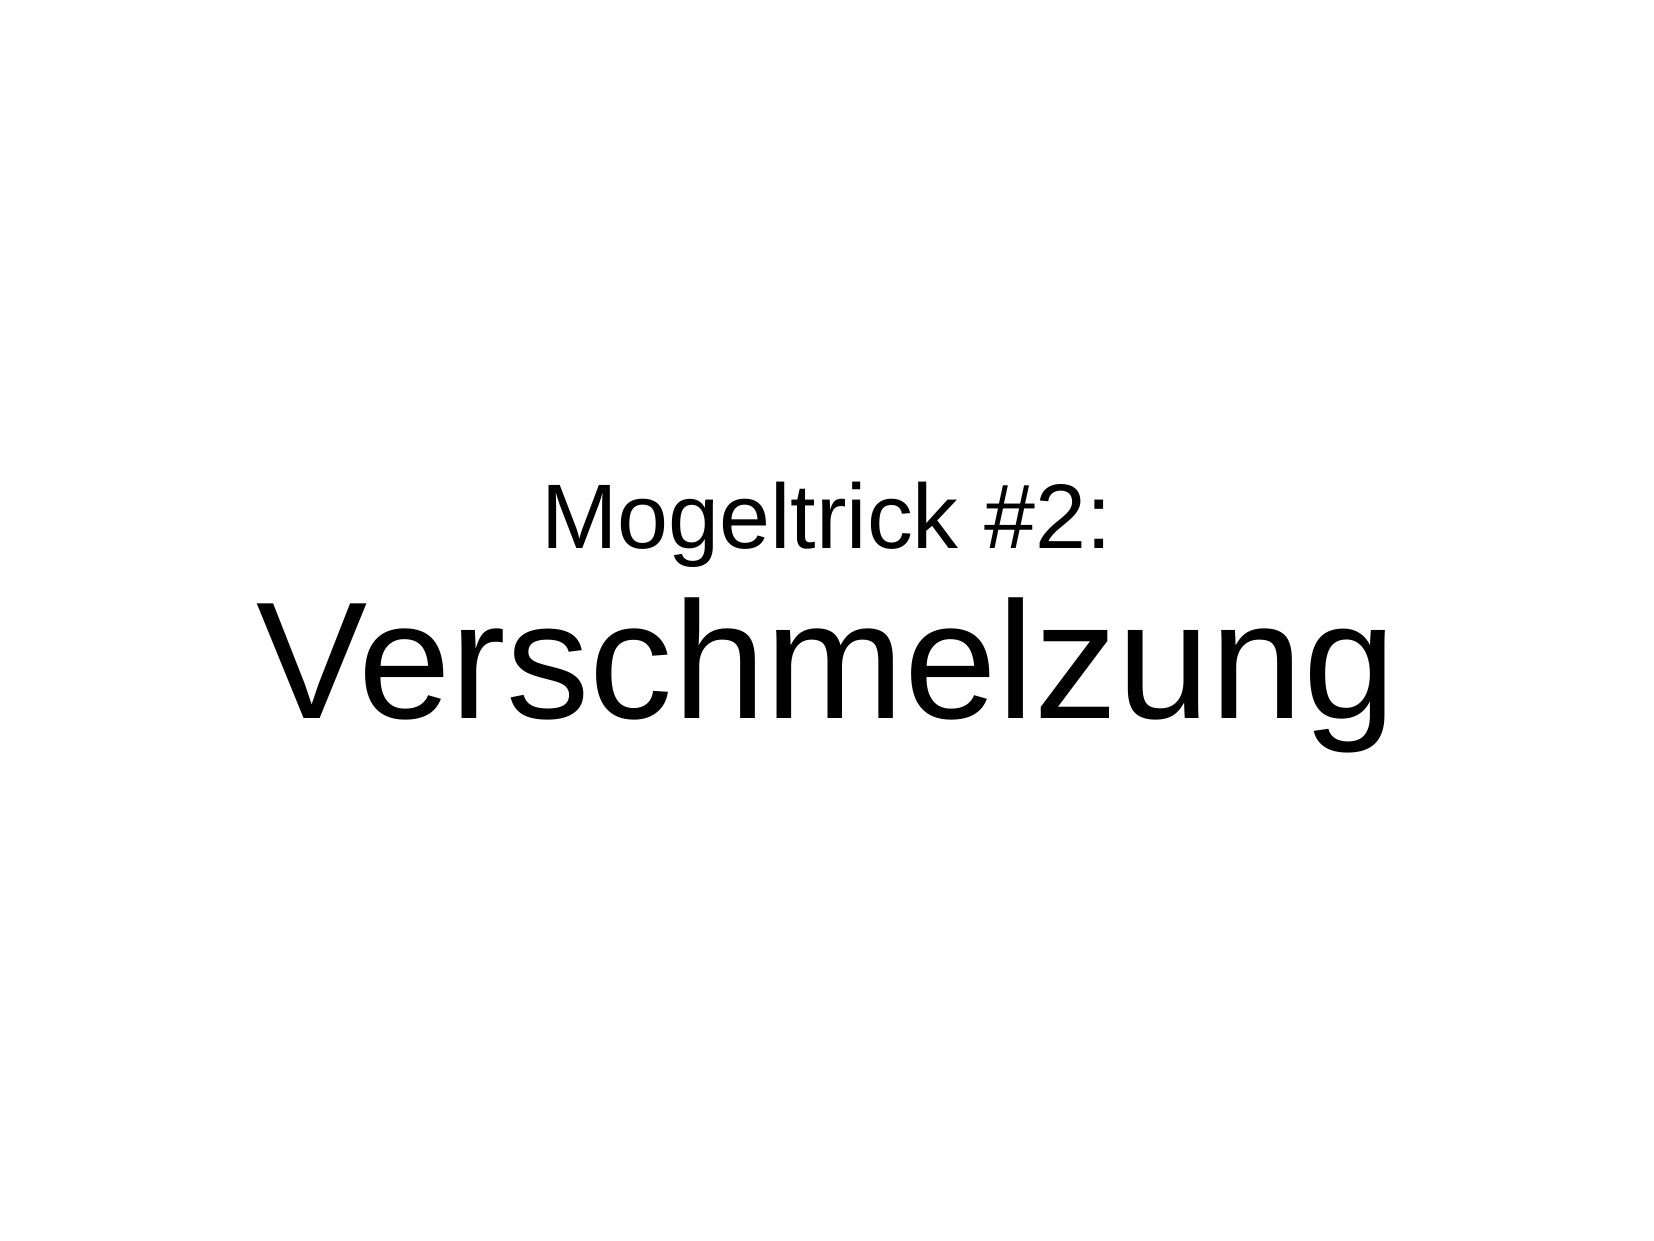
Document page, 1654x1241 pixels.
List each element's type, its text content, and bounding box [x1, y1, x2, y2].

title Mogeltrick #2: Verschmelzung [82, 56, 1571, 1163]
